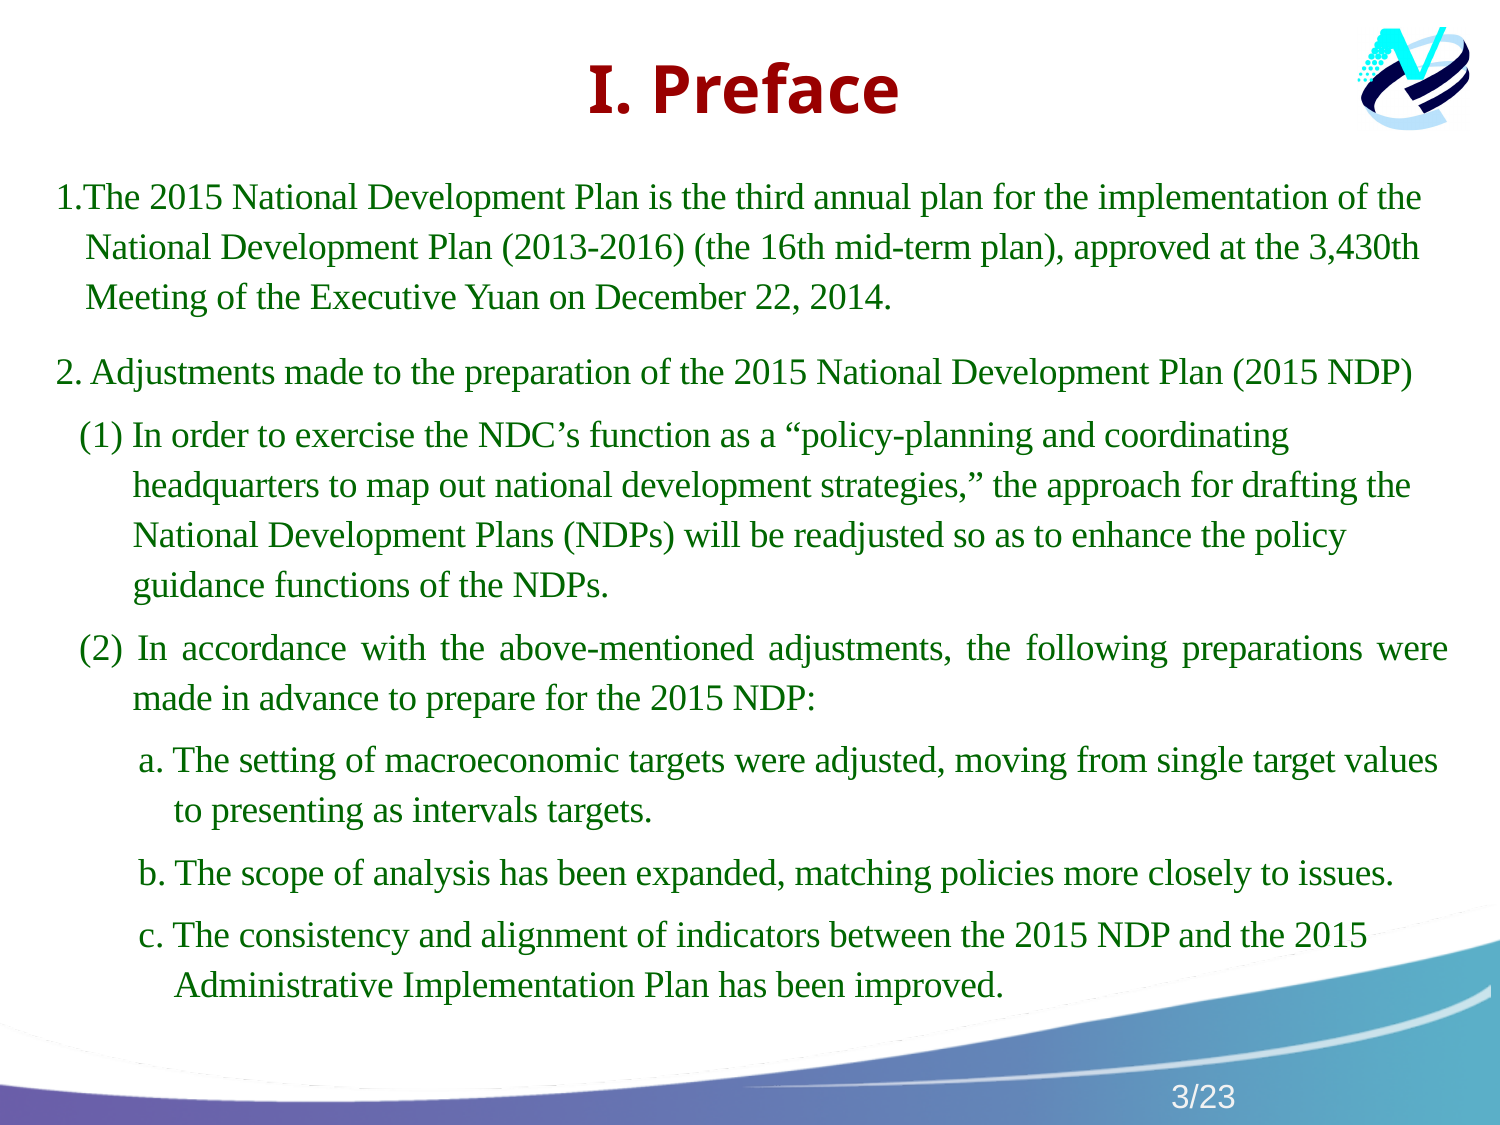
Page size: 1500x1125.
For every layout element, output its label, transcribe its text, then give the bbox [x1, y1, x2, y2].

text_box I. Preface [0, 31, 1495, 129]
text_box 1.The 2015 National Development Plan is the third annual plan for the implementation of the National Development Plan (2013-2016) (the 16th mid-term plan), approved at the 3,430th Meeting of the Executive Yuan on December 22, 2014. 2. Adjustments made to the preparation of the 2015 National Development Plan (2015 NDP) (1) In order to exercise the NDC’s function as a “policy-planning and coordinating headquarters to map out national development strategies,” the approach for drafting the National Development Plans (NDPs) will be readjusted so as to enhance the policy guidance functions of the NDPs. (2) In accordance with the above-mentioned adjustments, the following preparations were made in advance to prepare for the 2015 NDP: a. The setting of macroeconomic targets were adjusted, moving from single target values to presenting as intervals targets. b. The scope of analysis has been expanded, matching policies more closely to issues. c. The consistency and alignment of indicators between the 2015 NDP and the 2015 Administrative Implementation Plan has been improved. [40, 159, 1464, 1021]
